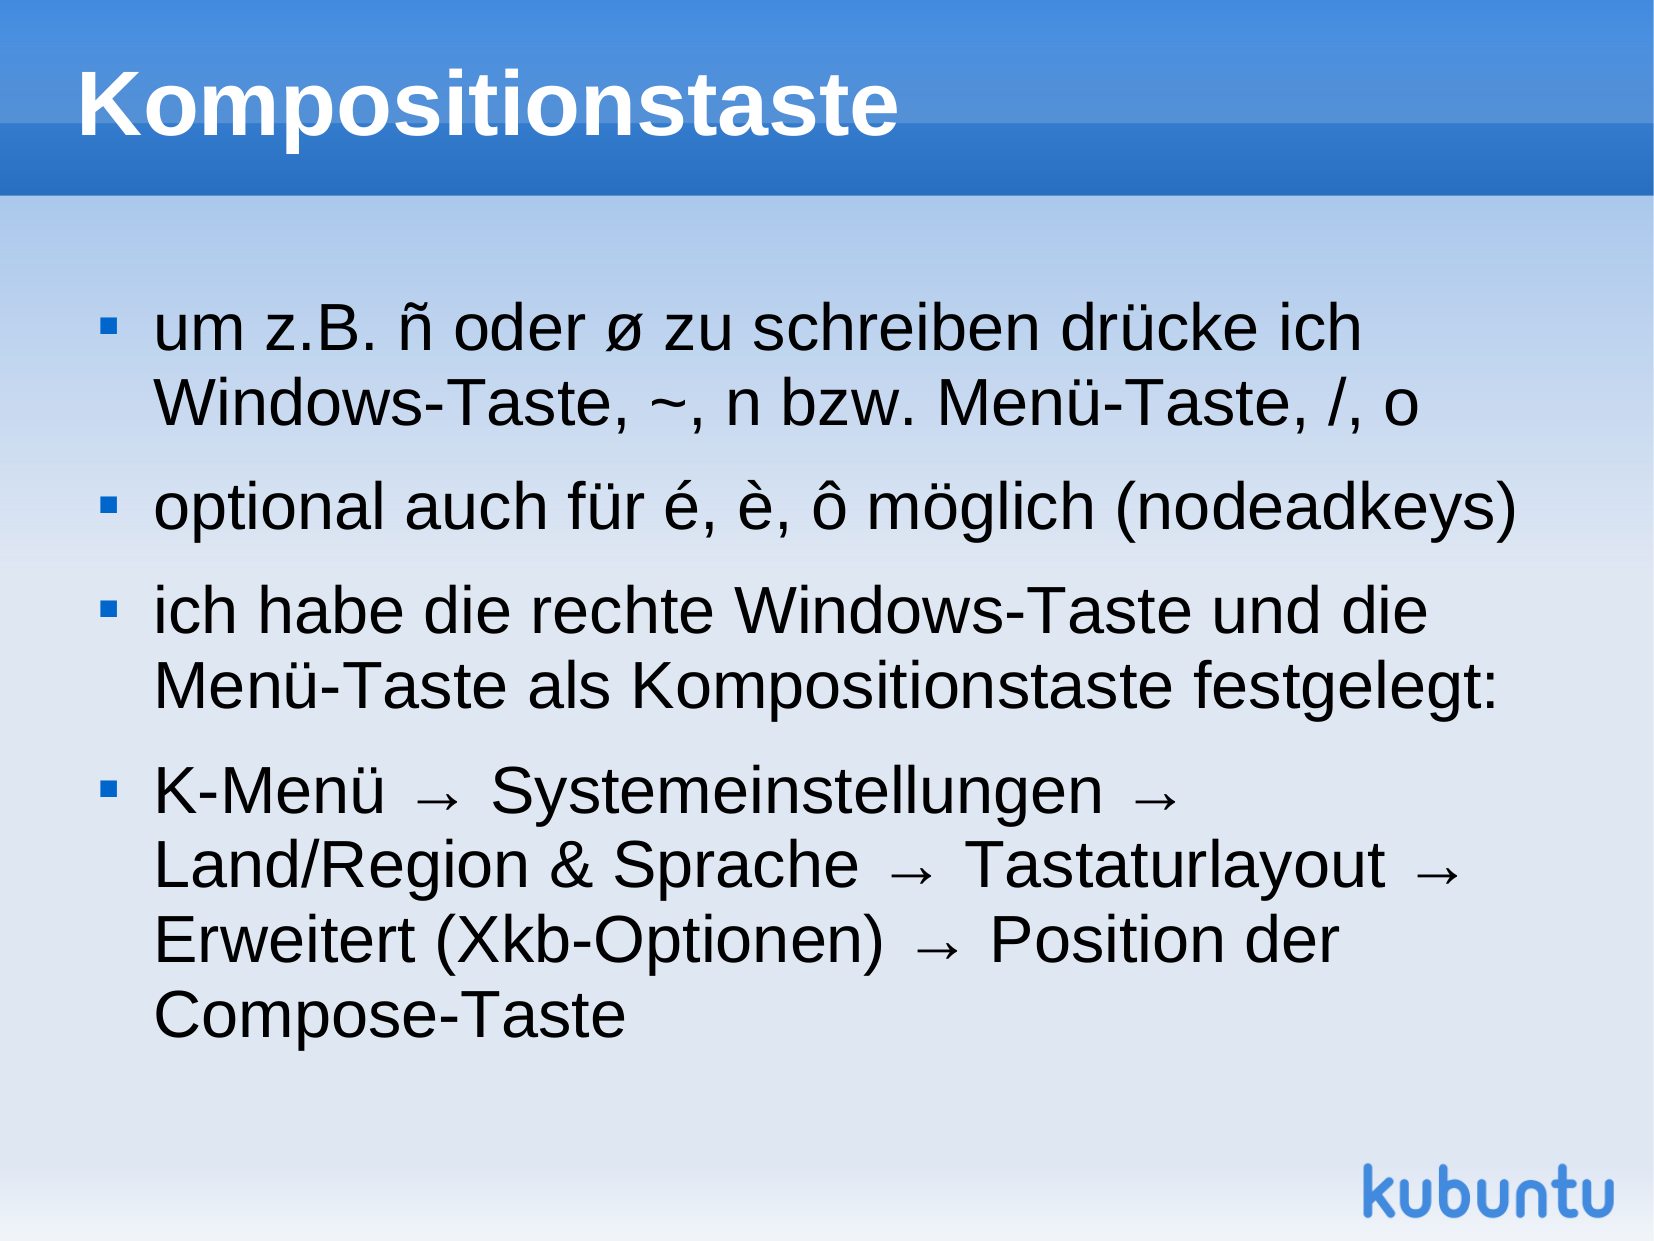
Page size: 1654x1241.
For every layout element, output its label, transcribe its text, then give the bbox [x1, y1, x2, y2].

picture [0, 0, 1654, 1241]
title Kompositionstaste [76, 0, 1565, 208]
list um z.B. ñ oder ø zu schreiben drücke ich Windows-Taste, ~, n bzw. Menü-Taste, /, o optional auch für é, è, ô möglich (nodeadkeys) ich habe die rechte Windows-Taste und die Menü-Taste als Kompositionstaste festgelegt: K-Menü → Systemeinstellungen → Land/Region & Sprache → Tastaturlayout → Erweitert (Xkb-Optionen) → Position der Compose-Taste [82, 290, 1571, 1109]
